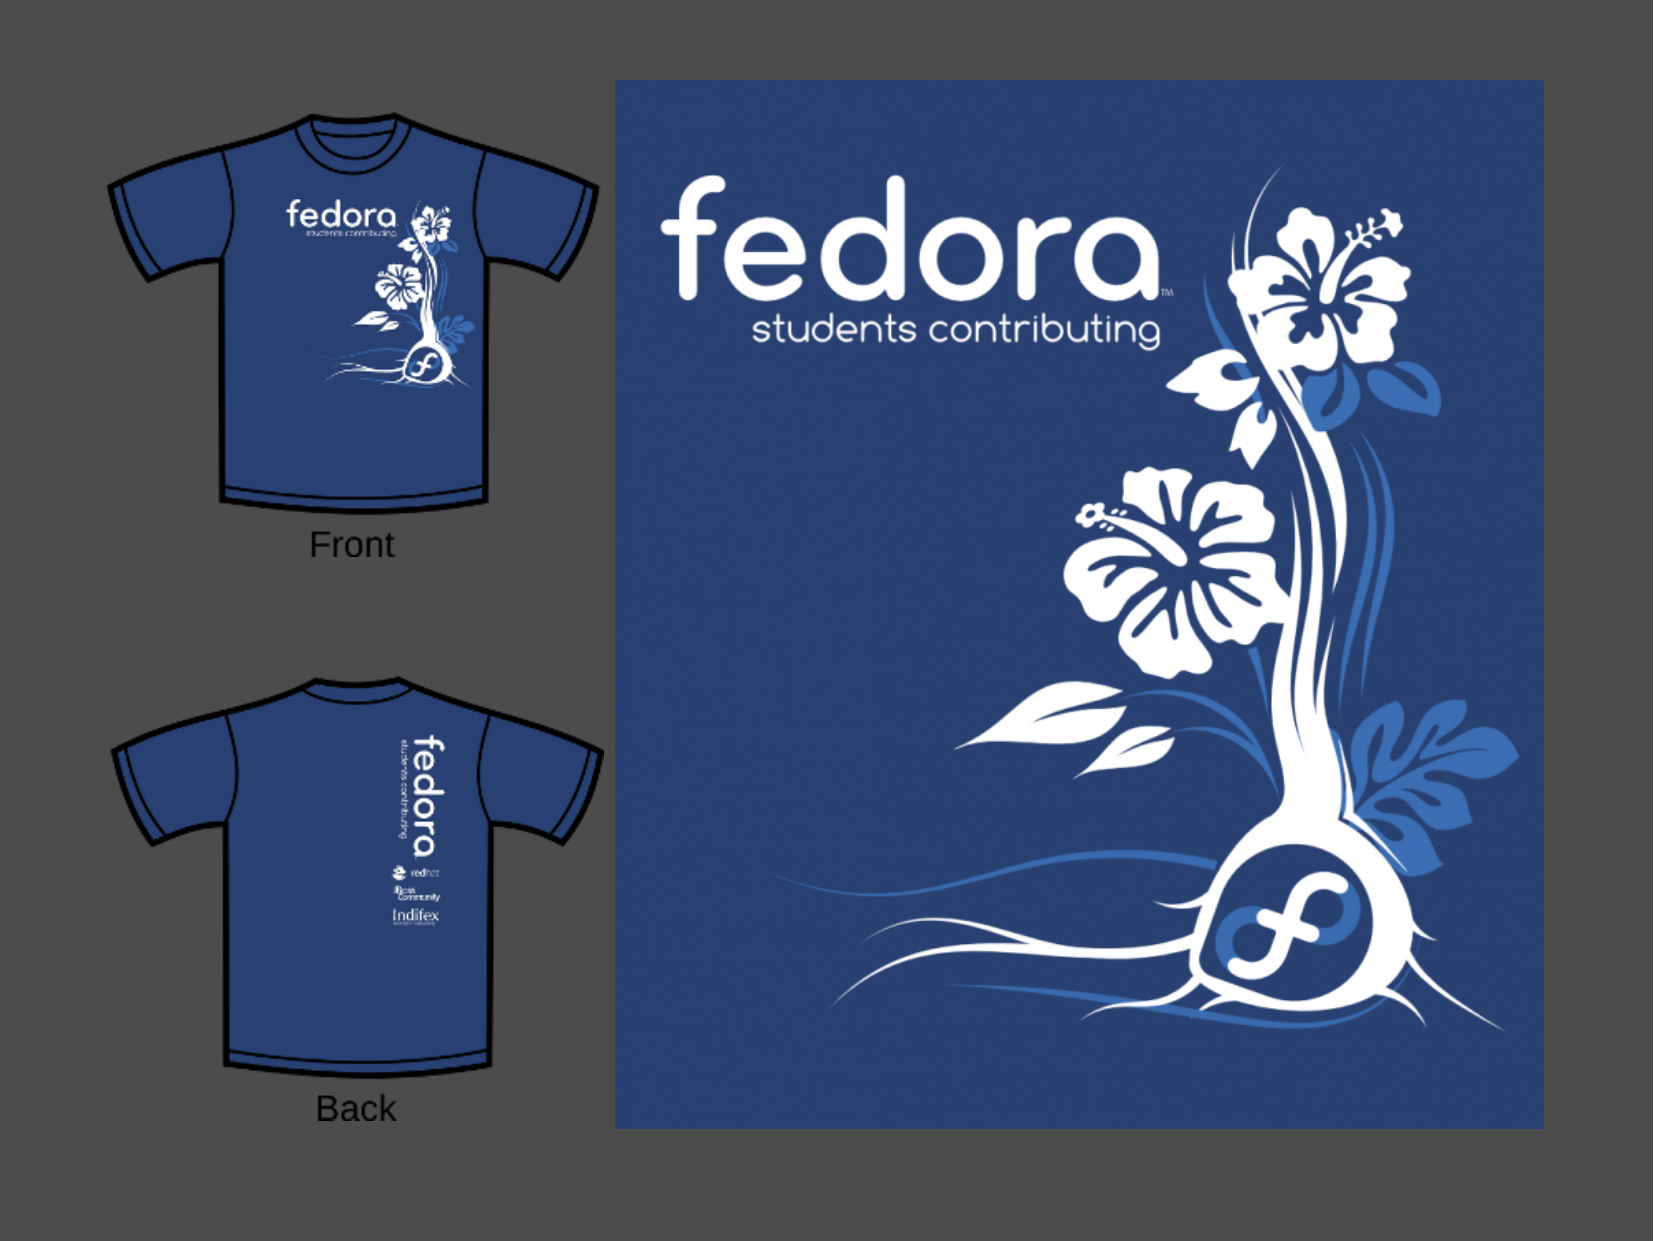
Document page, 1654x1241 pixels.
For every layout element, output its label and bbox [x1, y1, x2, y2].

picture [98, 635, 604, 1121]
picture [107, 71, 1544, 1130]
